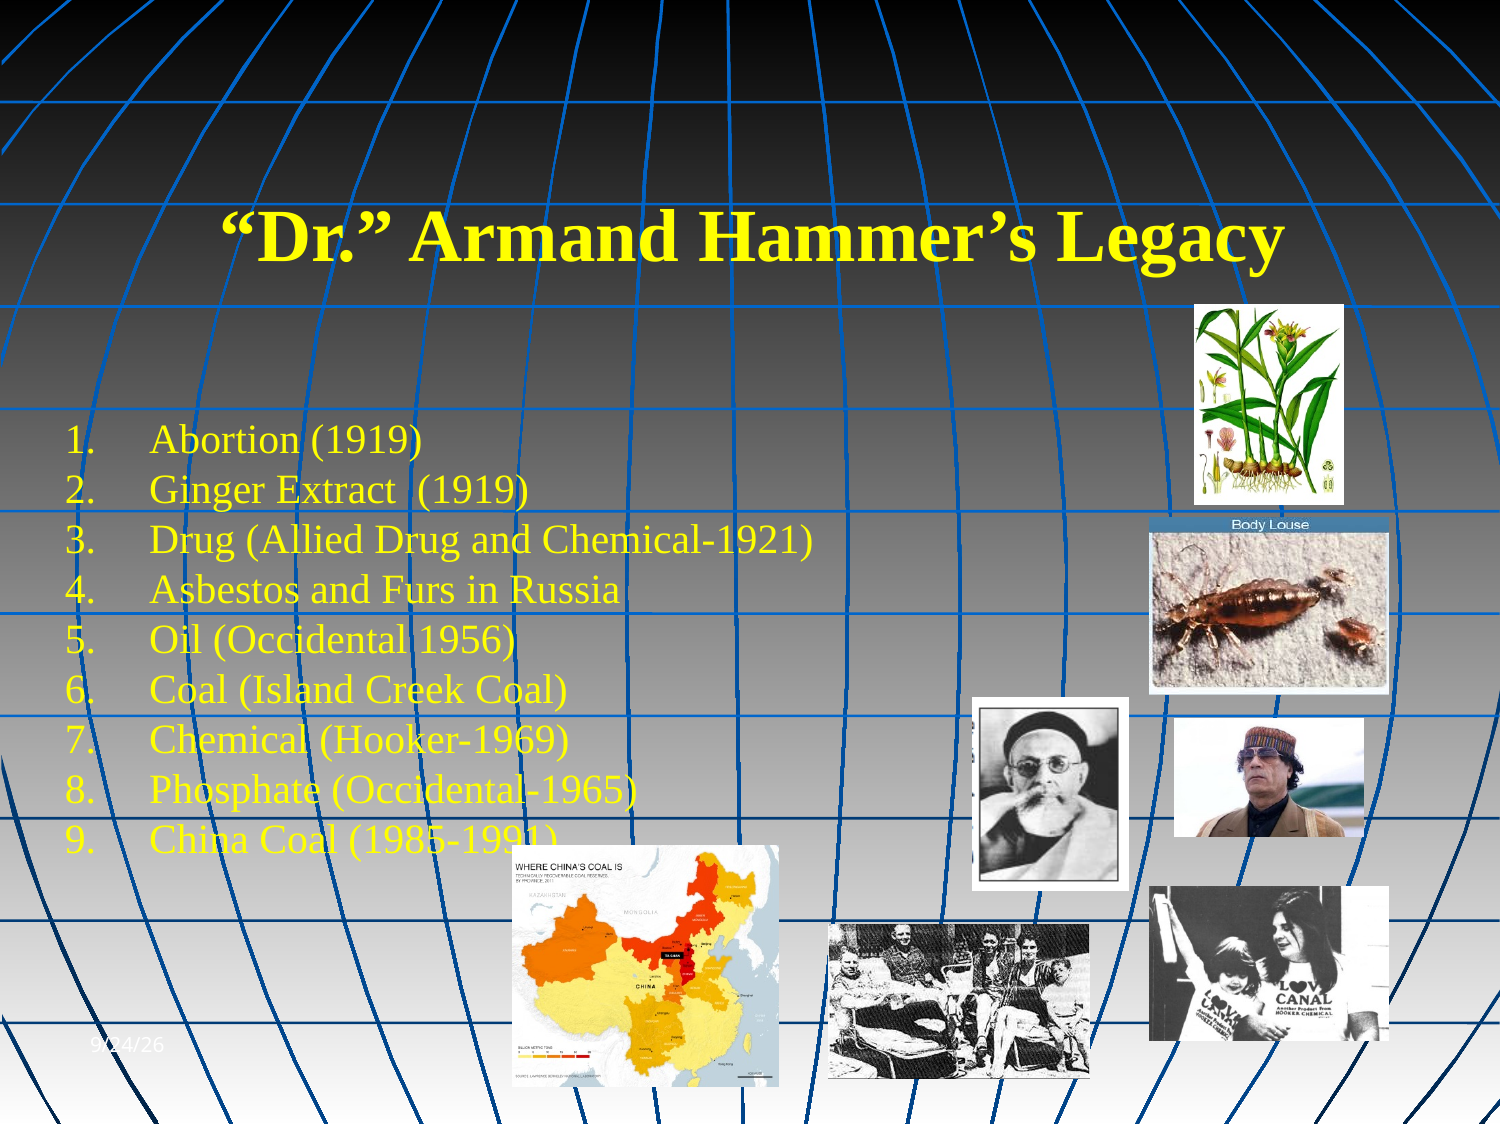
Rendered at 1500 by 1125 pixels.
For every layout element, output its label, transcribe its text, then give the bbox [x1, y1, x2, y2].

picture [512, 845, 779, 1087]
picture [972, 697, 1129, 891]
picture [1149, 517, 1389, 695]
slide_number 6/27/17 [75, 1024, 425, 1100]
picture [1149, 886, 1389, 1041]
picture [1194, 304, 1344, 505]
text_box Abortion (1919) Ginger Extract (1919) Drug (Allied Drug and Chemical-1921) Asbestos and Furs in Russia Oil (Occidental 1956) Coal (Island Creek Coal) Chemical (Hooker-1969) Phosphate (Occidental-1965) China Coal (1985-1991) [50, 404, 975, 870]
picture [1174, 718, 1364, 837]
title “Dr.” Armand Hammer’s Legacy [75, 149, 1450, 313]
picture [828, 924, 1090, 1080]
